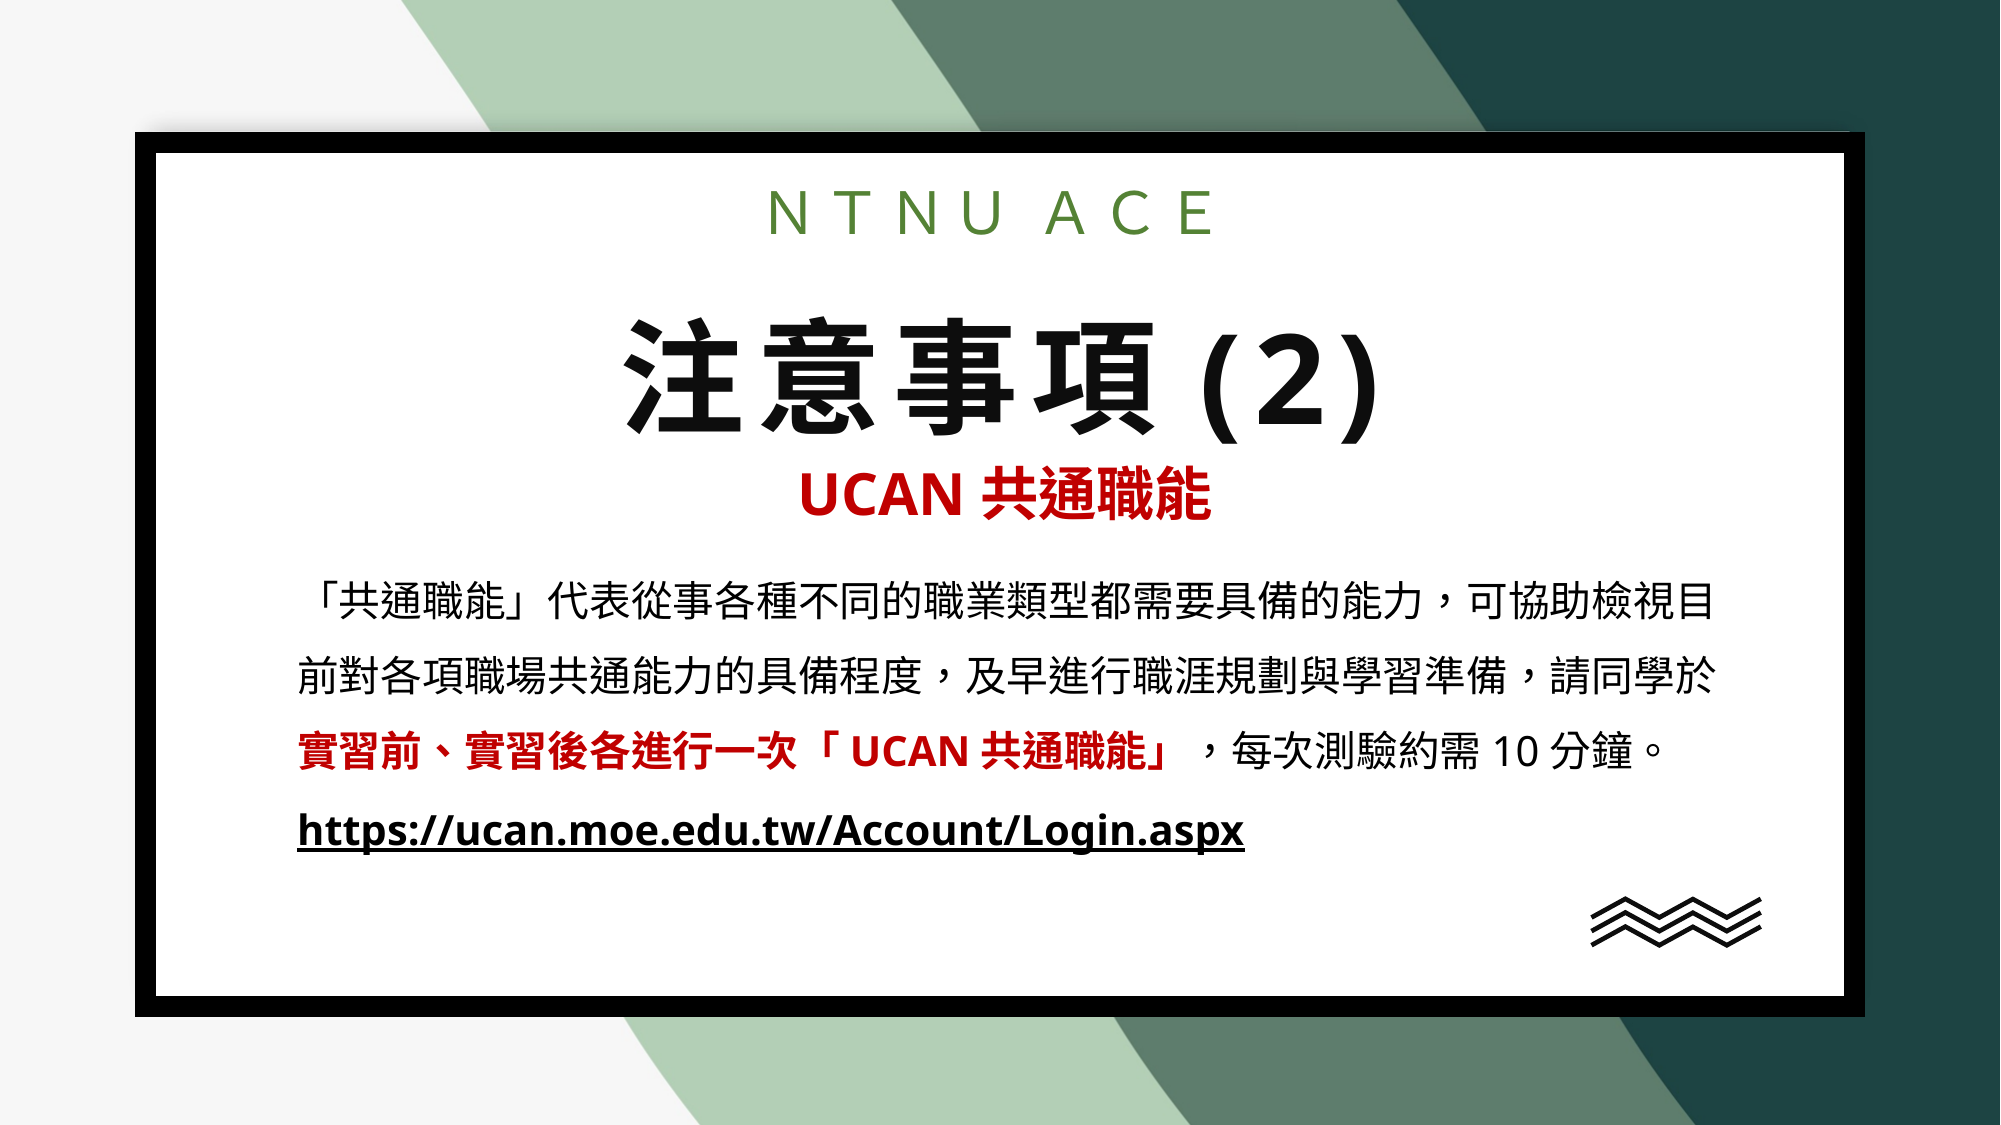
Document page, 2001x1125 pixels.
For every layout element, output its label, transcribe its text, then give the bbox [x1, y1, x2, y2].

text_box ＮＴＮＵ ＡＣＥ [745, 169, 1239, 254]
text_box UCAN共通職能 [782, 450, 1356, 582]
text_box 「共通職能」代表從事各種不同的職業類型都需要具備的能力，可協助檢視目前對各項職場共通能力的具備程度，及早進行職涯規劃與學習準備，請同學於實習前、實習後各進行一次「UCAN共通職能」，每次測驗約需10分鐘。https://ucan.moe.edu.tw/Account/Login.aspx [282, 542, 1743, 852]
picture [0, 0, 2000, 1125]
text_box 注意事項(2) [554, 217, 1445, 457]
text_box [145, 143, 1855, 1006]
